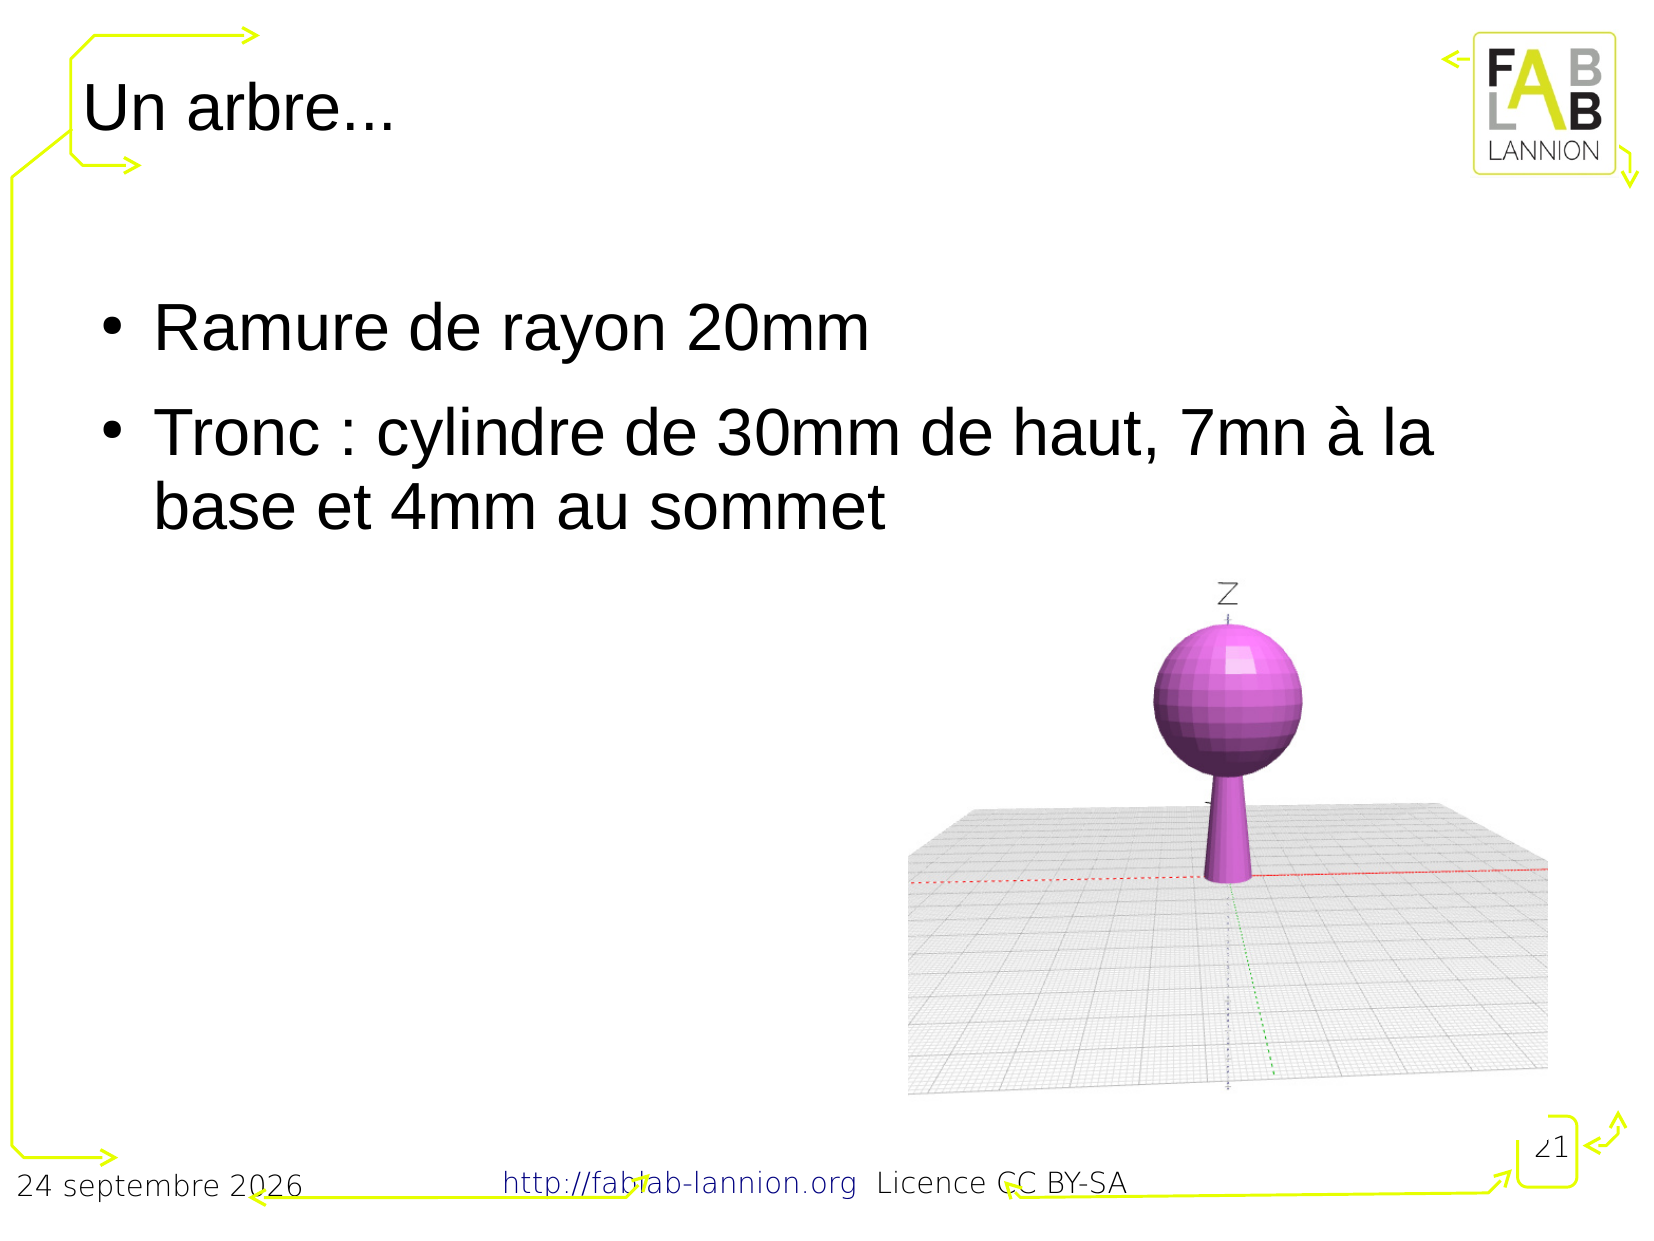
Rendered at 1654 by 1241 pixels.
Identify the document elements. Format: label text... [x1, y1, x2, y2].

picture [1470, 29, 1619, 178]
picture [908, 578, 1548, 1140]
title Un arbre... [82, 49, 1441, 166]
list Ramure de rayon 20mm Tronc : cylindre de 30mm de haut, 7mn à la base et 4mm au sommet [82, 290, 1571, 1010]
